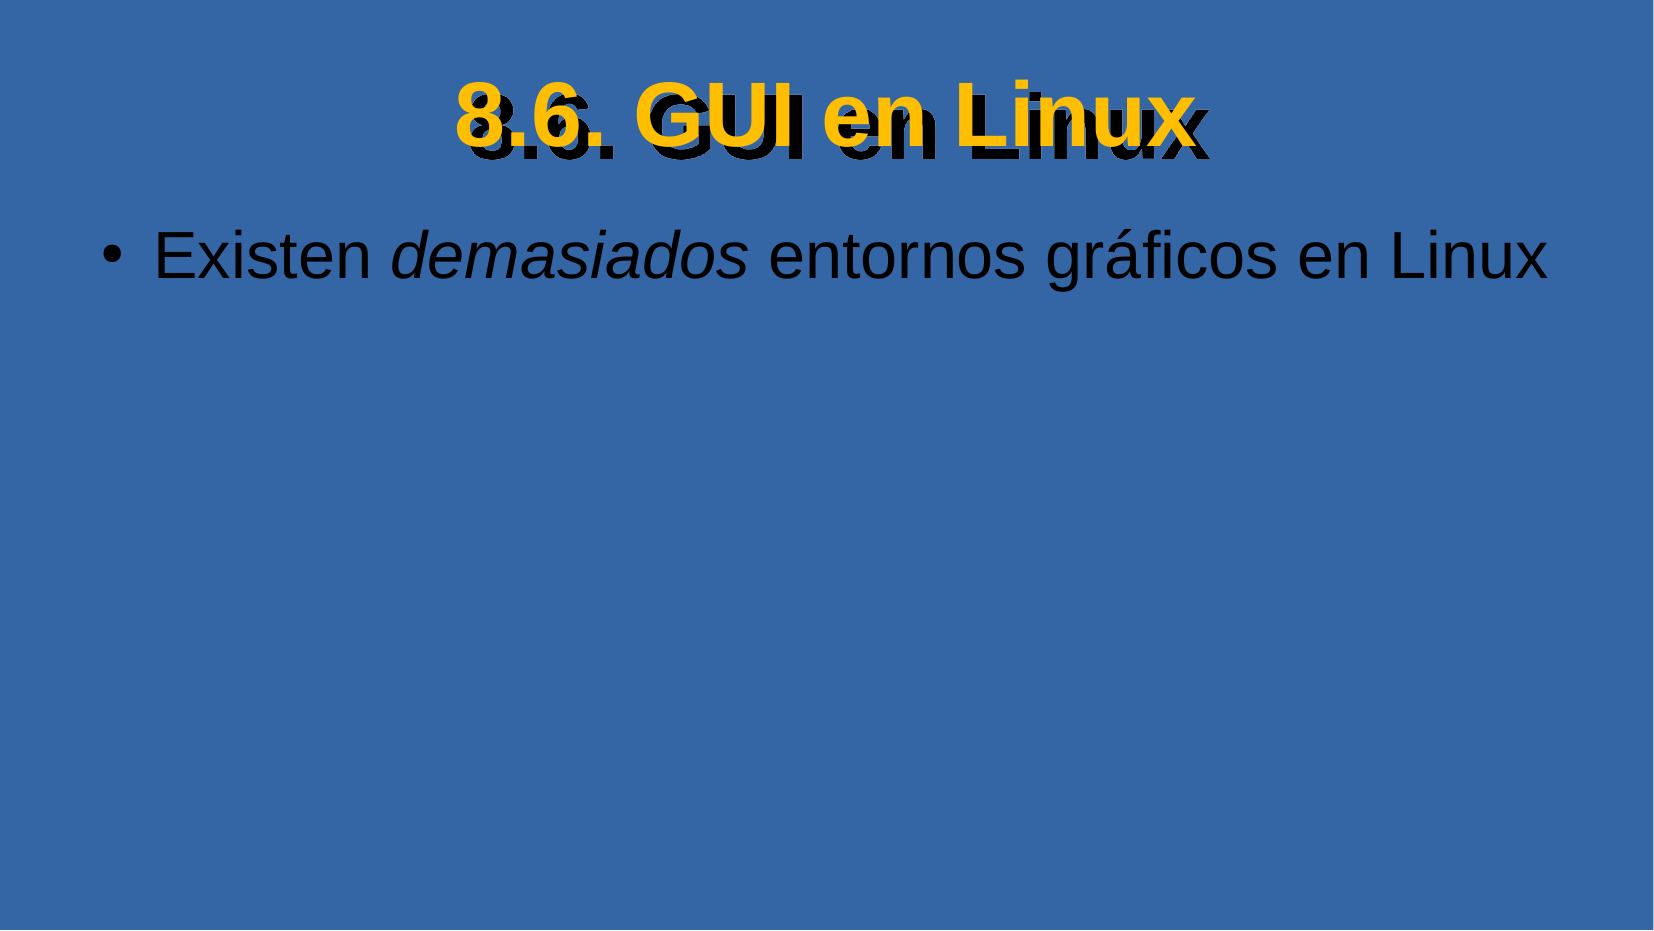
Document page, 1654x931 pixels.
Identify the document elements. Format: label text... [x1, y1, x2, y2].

list Existen demasiados entornos gráficos en Linux [82, 217, 1571, 325]
title 8.6. GUI en Linux [82, 37, 1571, 193]
